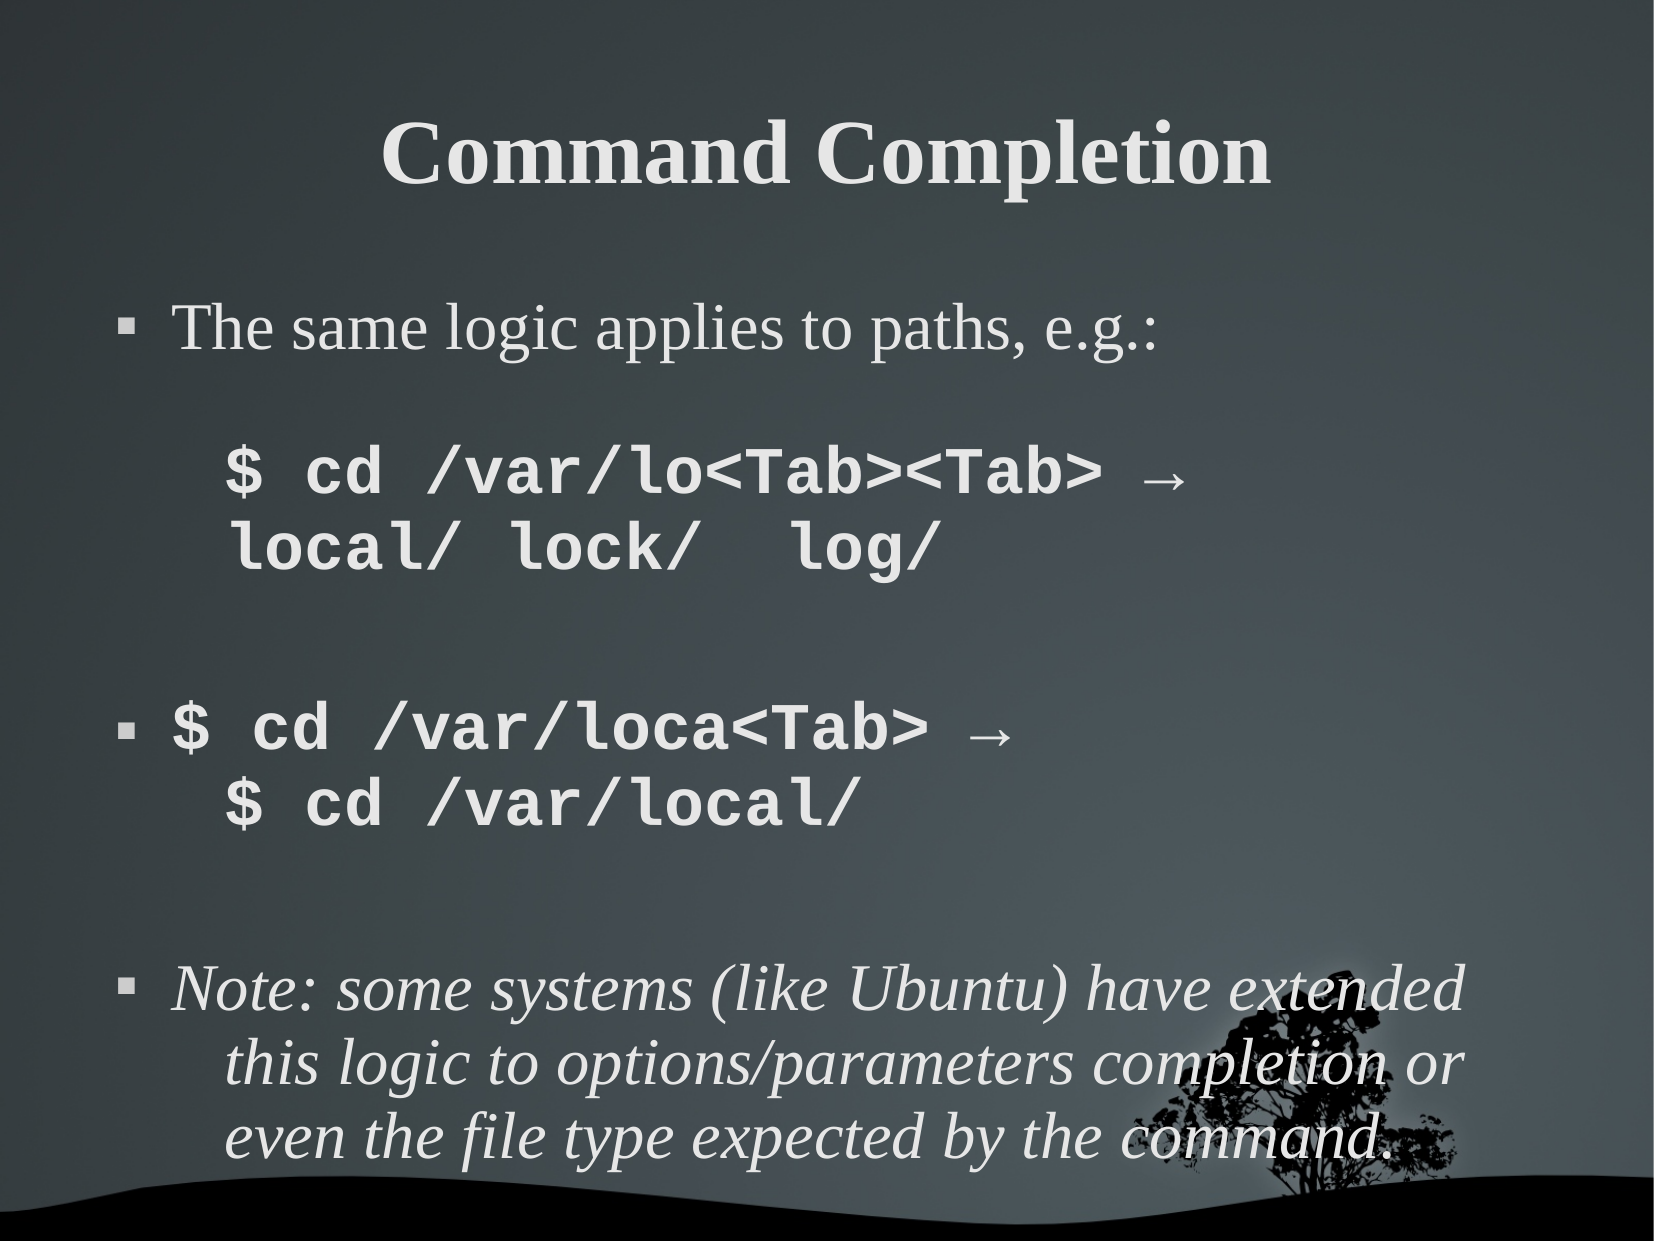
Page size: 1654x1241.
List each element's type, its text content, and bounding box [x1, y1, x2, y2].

list The same logic applies to paths, e.g.: $ cd /var/lo<Tab><Tab> → local/ lock/ log/ $ cd /var/loca<Tab> → $ cd /var/local/ Note: some systems (like Ubuntu) have extended this logic to options/parameters completion or even the file type expected by the command. [82, 290, 1571, 1241]
picture [0, 0, 1654, 1241]
title Command Completion [82, 19, 1571, 287]
